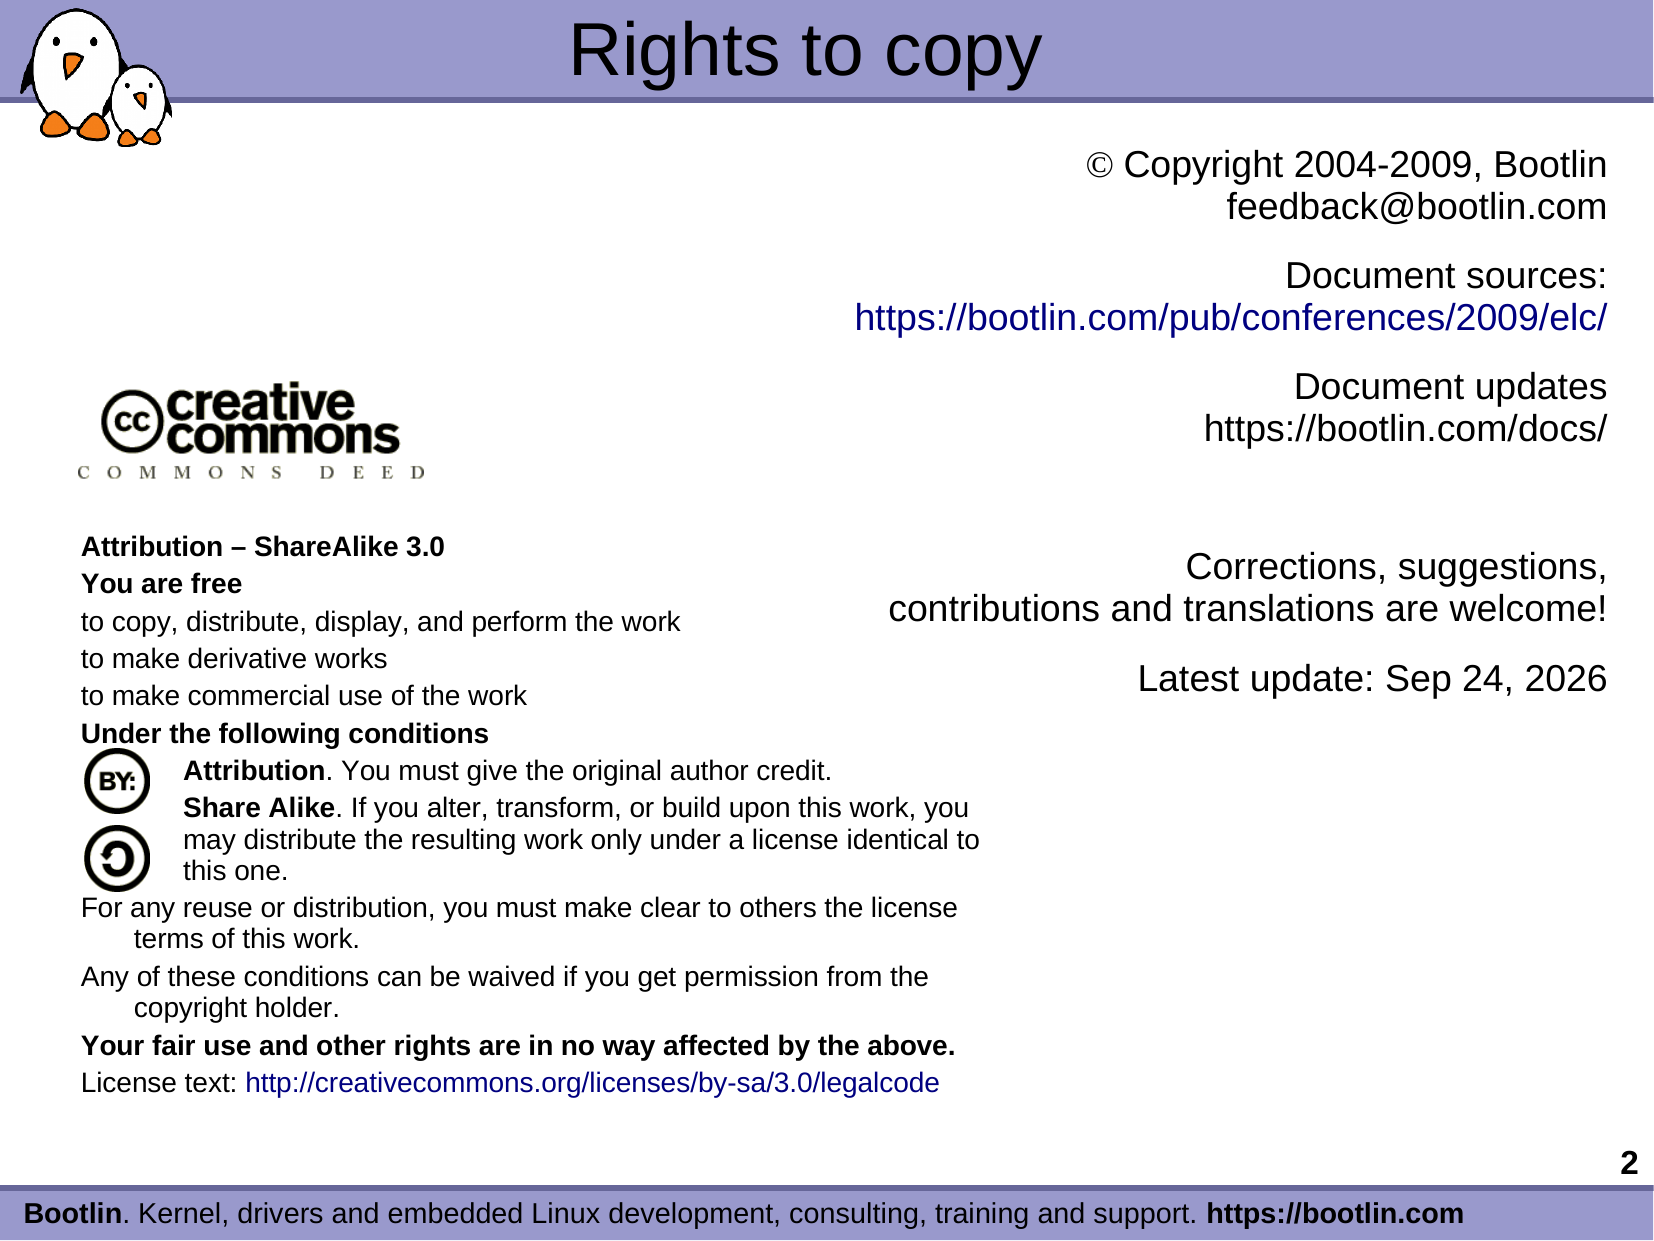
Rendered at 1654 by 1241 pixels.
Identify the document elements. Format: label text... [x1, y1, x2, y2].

picture [78, 381, 424, 480]
list Attribution – ShareAlike 3.0 You are free to copy, distribute, display, and perform the work to make derivative works to make commercial use of the work Under the following conditions Attribution. You must give the original author credit. Share Alike. If you alter, transform, or build upon this work, you may distribute the resulting work only under a license identical to this one. For any reuse or distribution, you must make clear to others the license terms of this work. Any of these conditions can be waived if you get permission from the copyright holder. Your fair use and other rights are in no way affected by the above. License text: http://creativecommons.org/licenses/by-sa/3.0/legalcode [63, 531, 1022, 1170]
title Rights to copy [60, 0, 1551, 100]
list © Copyright 2004-2009, Bootlin feedback@bootlin.com Document sources: https://bootlin.com/pub/conferences/2009/elc/ Document updates https://bootlin.com/docs/ Corrections, suggestions, contributions and translations are welcome! Latest update: Jul 25, 2018 [668, 143, 1608, 745]
picture [84, 748, 150, 815]
picture [20, 8, 172, 147]
picture [84, 825, 150, 892]
